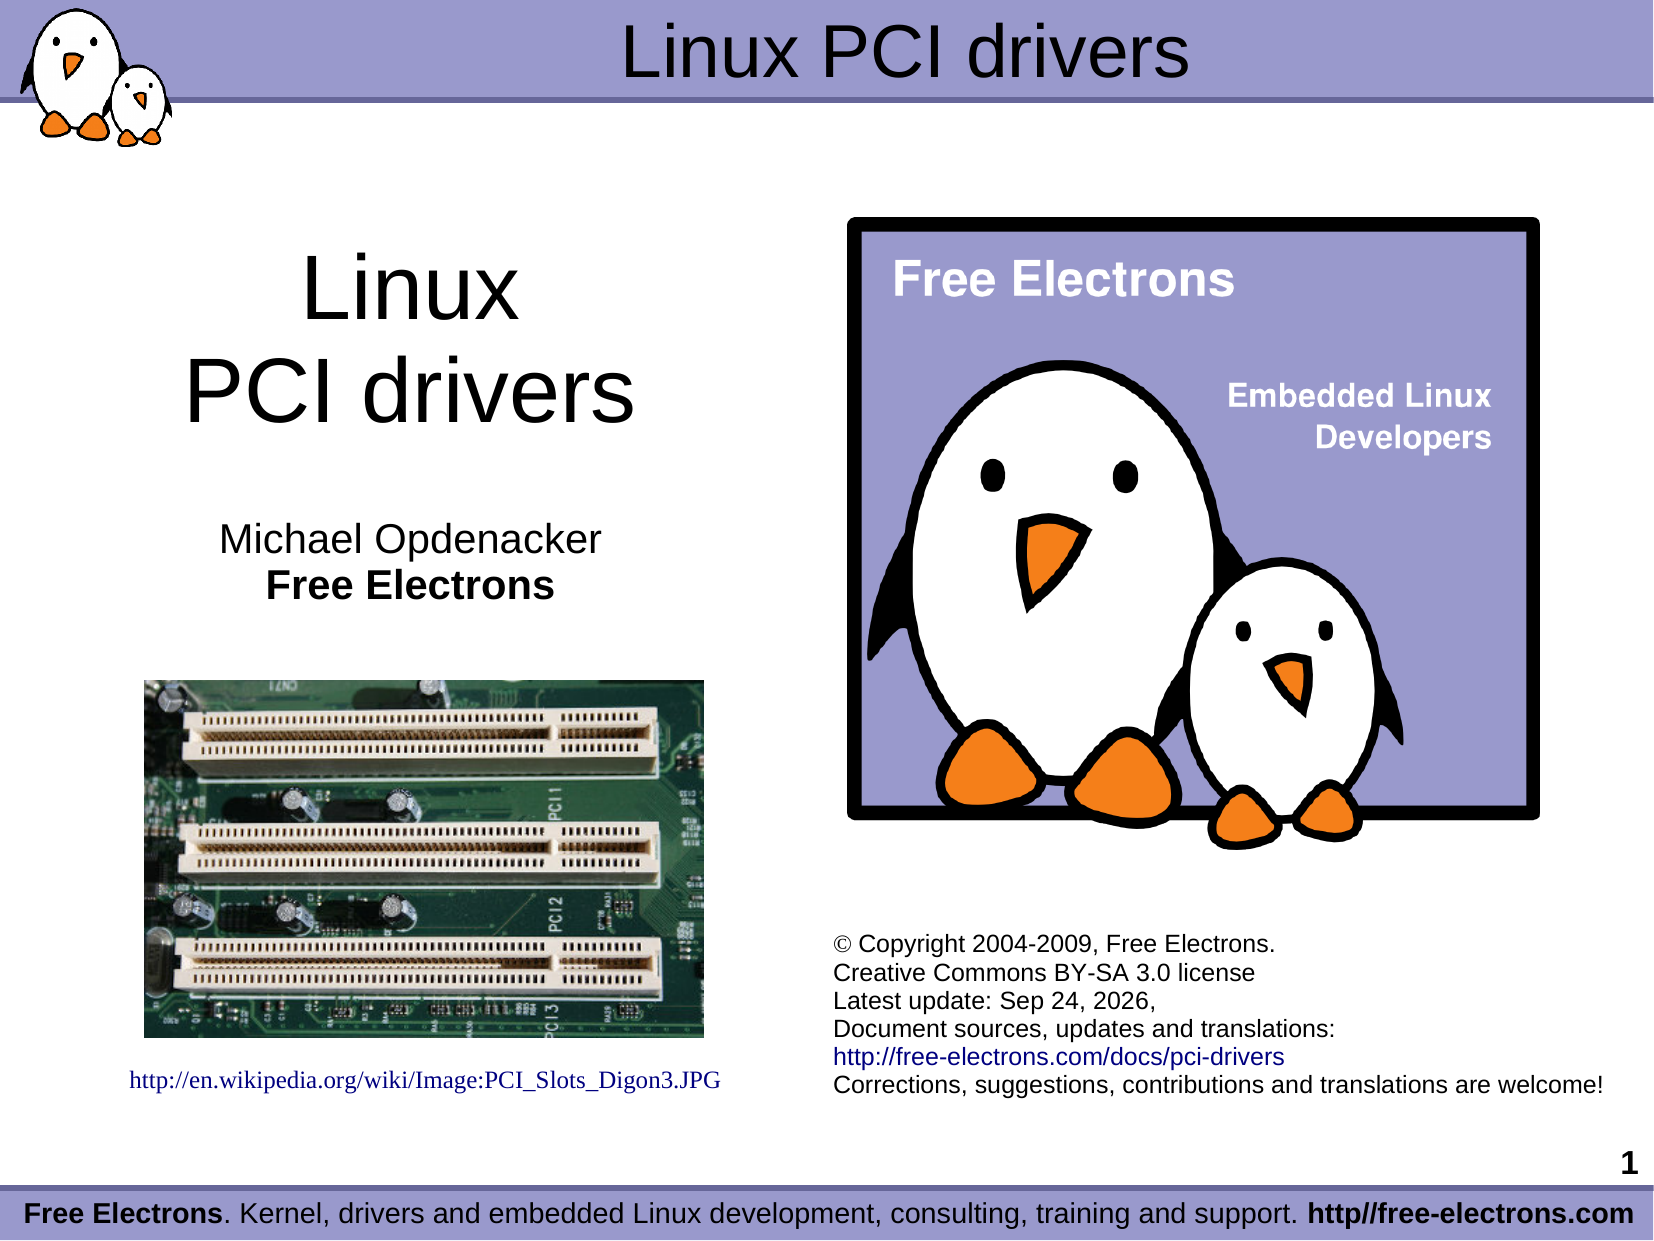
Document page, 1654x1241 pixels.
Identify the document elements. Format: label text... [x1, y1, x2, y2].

picture [847, 217, 1540, 850]
text_box http://en.wikipedia.org/wiki/Image:PCI_Slots_Digon3.JPG [129, 1066, 723, 1097]
picture [144, 680, 704, 1038]
list © Copyright 2004-2009, Free Electrons. Creative Commons BY-SA 3.0 license Latest update: Jul 1, 2010, Document sources, updates and translations: http://free-electrons.com/docs/pci-drivers Corrections, suggestions, contributions and translations are welcome! [833, 930, 1631, 1118]
title Linux PCI drivers [161, 4, 1651, 98]
picture [20, 8, 172, 147]
subtitle Linux PCI drivers Michael Opdenacker Free Electrons [25, 167, 778, 678]
